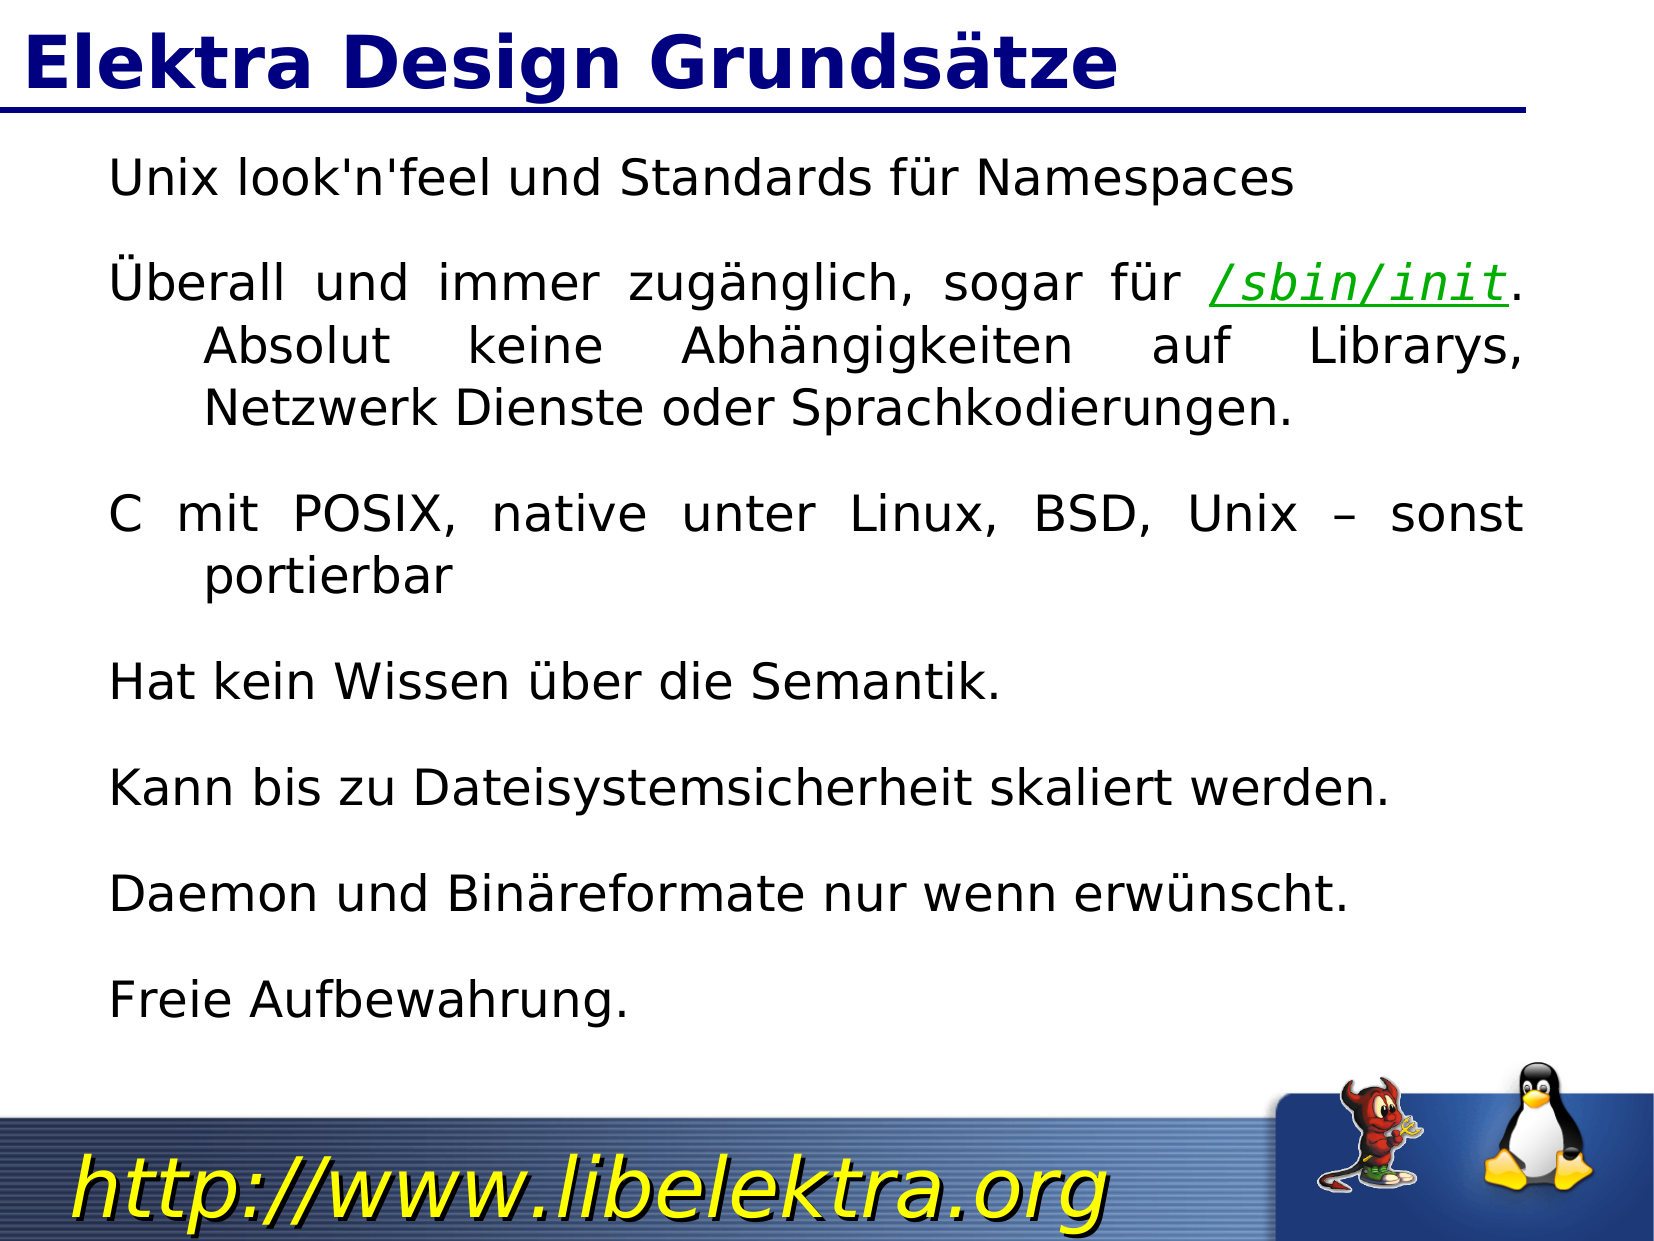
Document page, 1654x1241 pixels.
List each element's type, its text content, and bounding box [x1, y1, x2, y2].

text_box Elektra Design Grundsätze [22, 14, 1611, 111]
list Unix look'n'feel und Standards für Namespaces Überall und immer zugänglich, sogar für /sbin/init. Absolut keine Abhängigkeiten auf Librarys, Netzwerk Dienste oder Sprachkodierungen. C mit POSIX, native unter Linux, BSD, Unix – sonst portierbar Hat kein Wissen über die Semantik. Kann bis zu Dateisystemsicherheit skaliert werden. Daemon und Binäreformate nur wenn erwünscht. Freie Aufbewahrung. [58, 136, 1541, 1104]
picture [0, 1061, 1654, 1241]
